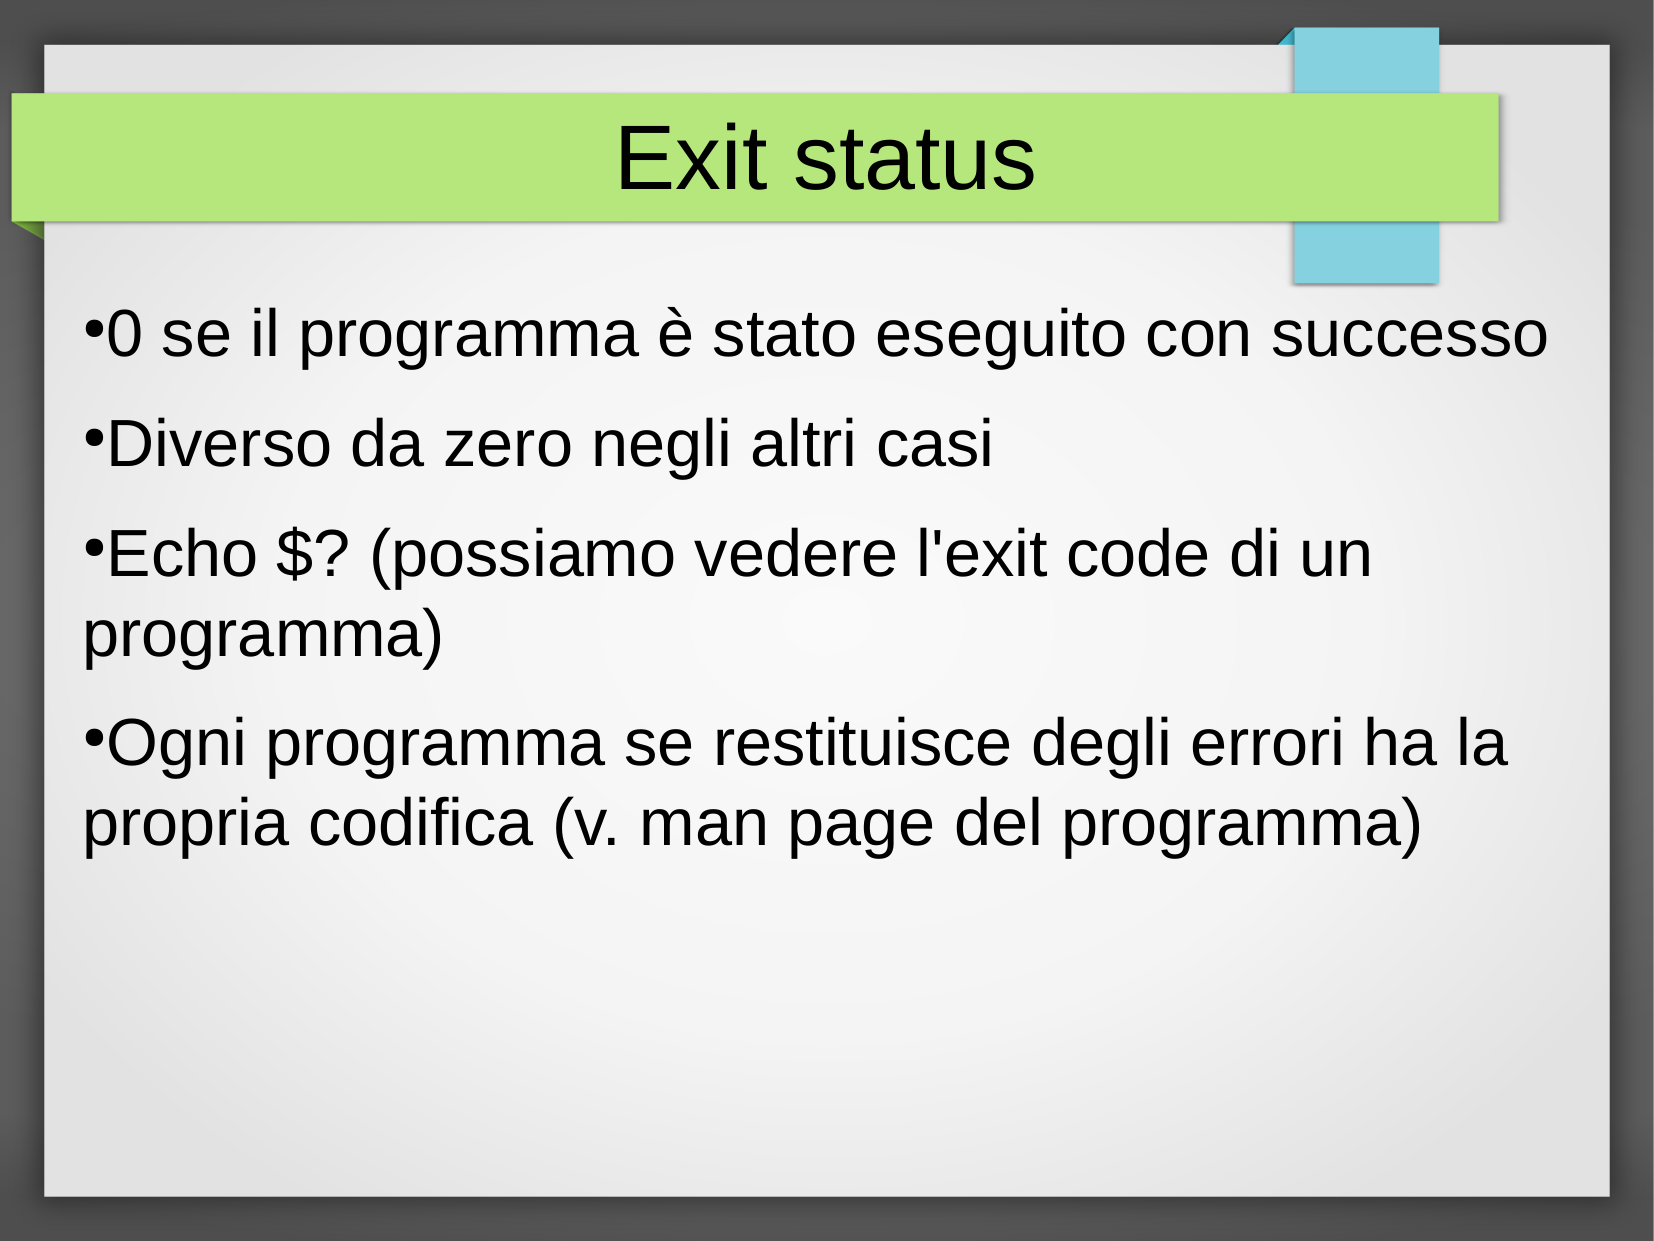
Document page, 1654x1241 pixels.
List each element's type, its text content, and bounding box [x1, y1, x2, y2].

picture [0, 0, 1654, 1241]
title Exit status [82, 49, 1571, 257]
list 0 se il programma è stato eseguito con successo Diverso da zero negli altri casi Echo $? (possiamo vedere l'exit code di un programma) Ogni programma se restituisce degli errori ha la propria codifica (v. man page del programma) [82, 290, 1571, 1010]
